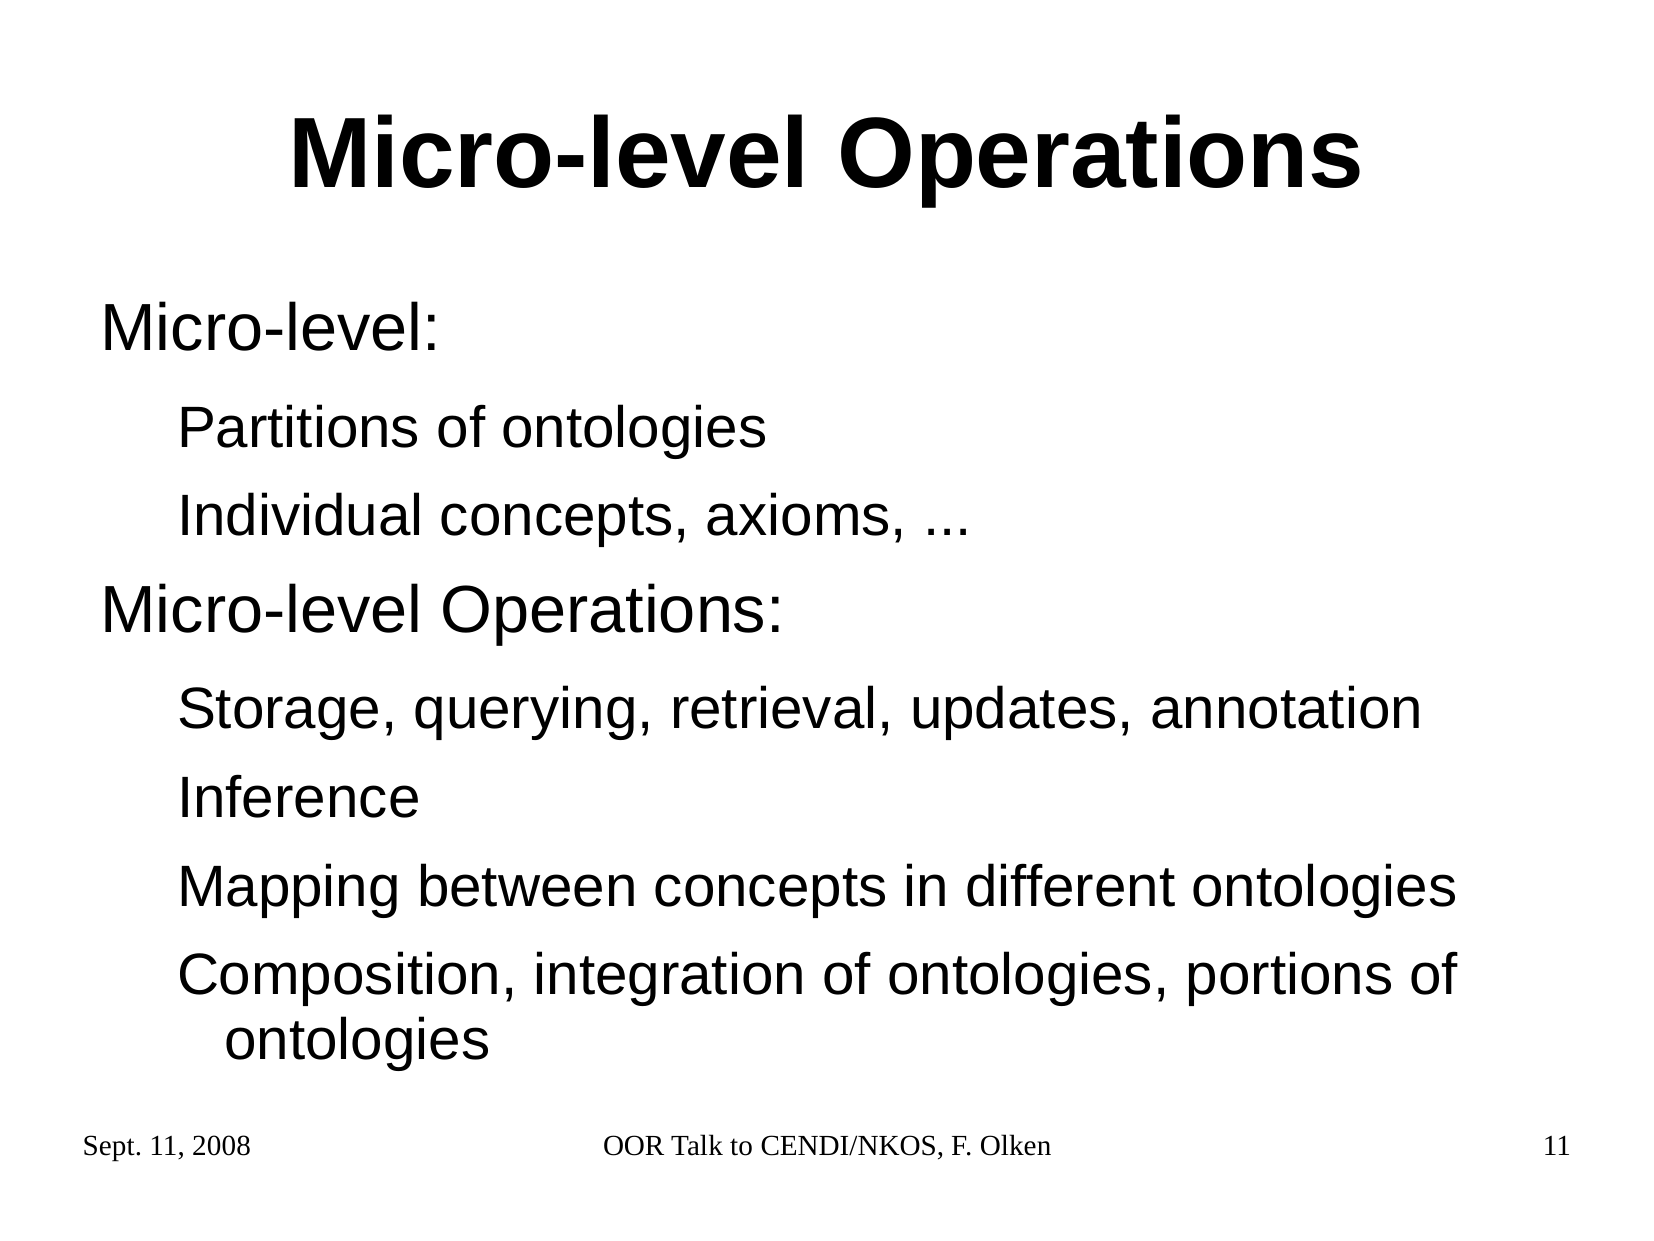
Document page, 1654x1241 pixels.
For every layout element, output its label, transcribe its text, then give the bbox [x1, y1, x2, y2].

list Micro-level: Partitions of ontologies Individual concepts, axioms, ... Micro-level Operations: Storage, querying, retrieval, updates, annotation Inference Mapping between concepts in different ontologies Composition, integration of ontologies, portions of ontologies [82, 290, 1571, 1094]
title Micro-level Operations [82, 56, 1571, 250]
